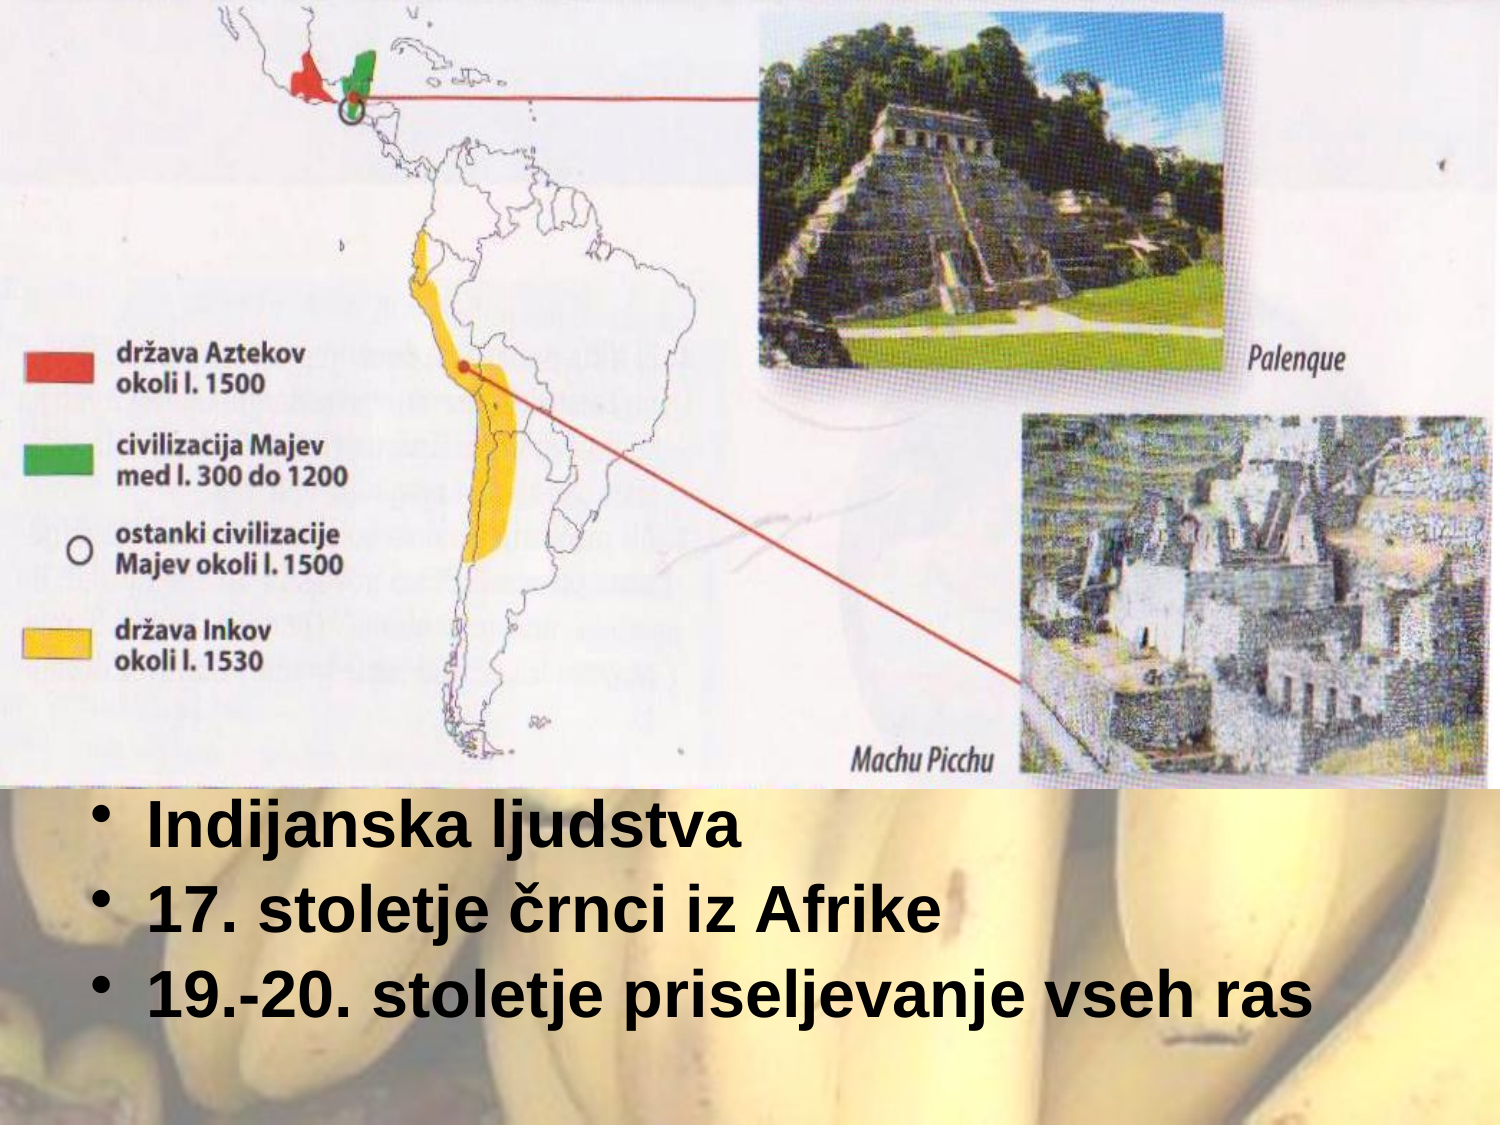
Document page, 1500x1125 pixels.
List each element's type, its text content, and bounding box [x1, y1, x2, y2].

picture [0, 0, 1500, 1125]
list Indijanska ljudstva 17. stoletje črnci iz Afrike 19.-20. stoletje priseljevanje vseh ras [75, 789, 1425, 1094]
